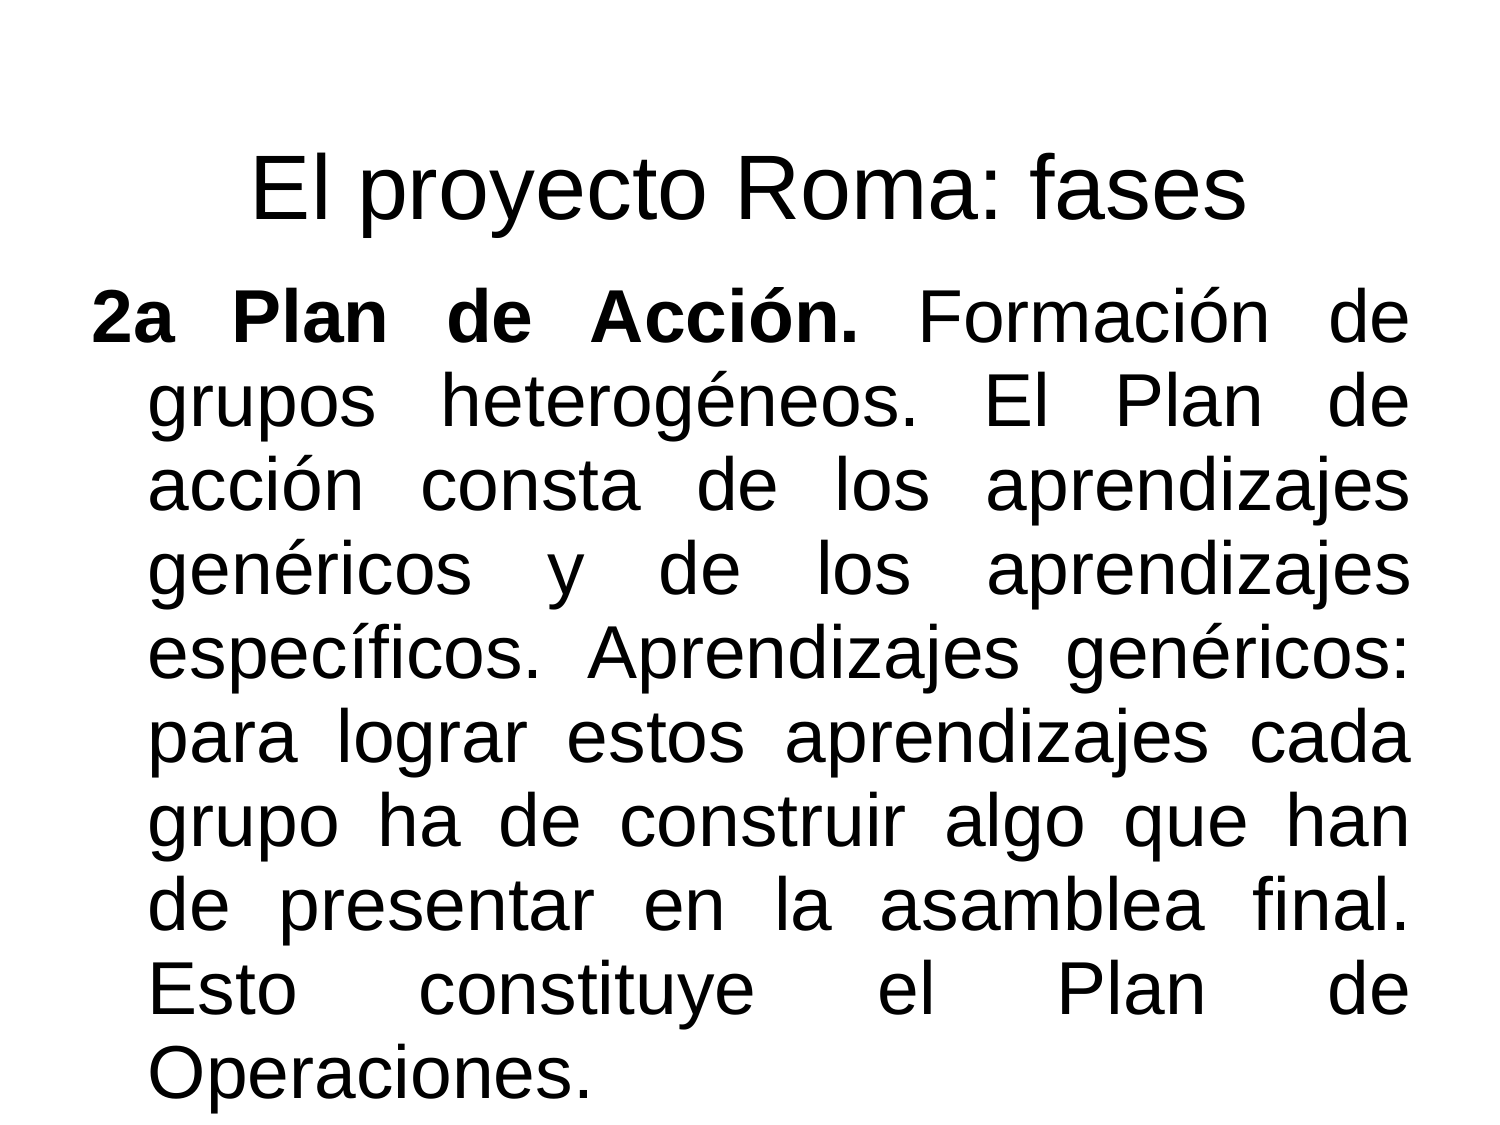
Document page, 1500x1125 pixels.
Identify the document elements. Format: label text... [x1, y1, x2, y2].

list 2a Plan de Acción. Formación de grupos heterogéneos. El Plan de acción consta de los aprendizajes genéricos y de los aprendizajes específicos. Aprendizajes genéricos: para lograr estos aprendizajes cada grupo ha de construir algo que han de presentar en la asamblea final. Esto constituye el Plan de Operaciones. [76, 267, 1427, 1123]
title El proyecto Roma: fases [75, 75, 1426, 301]
